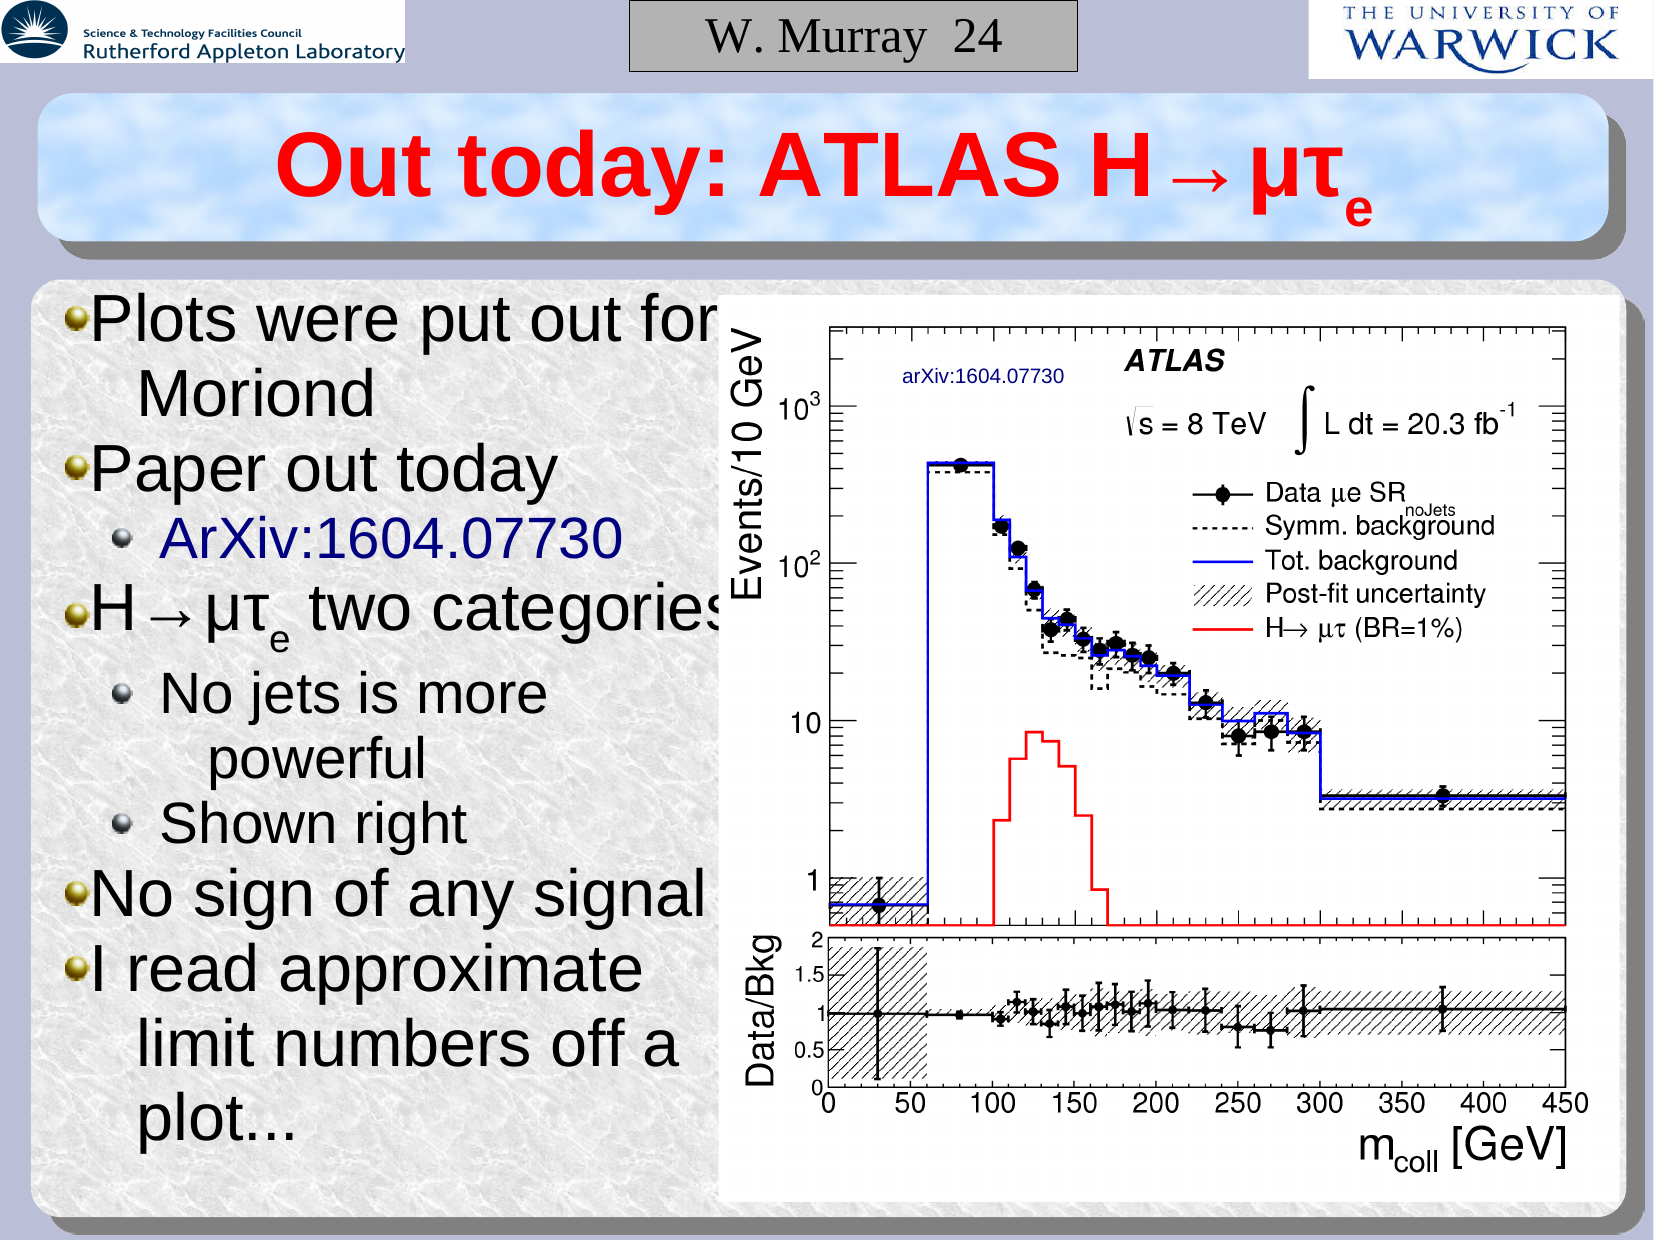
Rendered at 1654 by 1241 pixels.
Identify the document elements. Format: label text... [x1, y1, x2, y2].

picture [37, 93, 1609, 242]
picture [1308, 0, 1654, 79]
title Out today: ATLAS H→μτe [90, 101, 1584, 249]
picture [0, 0, 405, 63]
text_box arXiv:1604.07730 [902, 364, 1065, 436]
picture [30, 279, 1627, 1218]
list Plots were put out for Moriond Paper out today ArXiv:1604.07730 H→μτe two categories No jets is more powerful Shown right No sign of any signal I read approximate limit numbers off a plot... [65, 281, 751, 1231]
